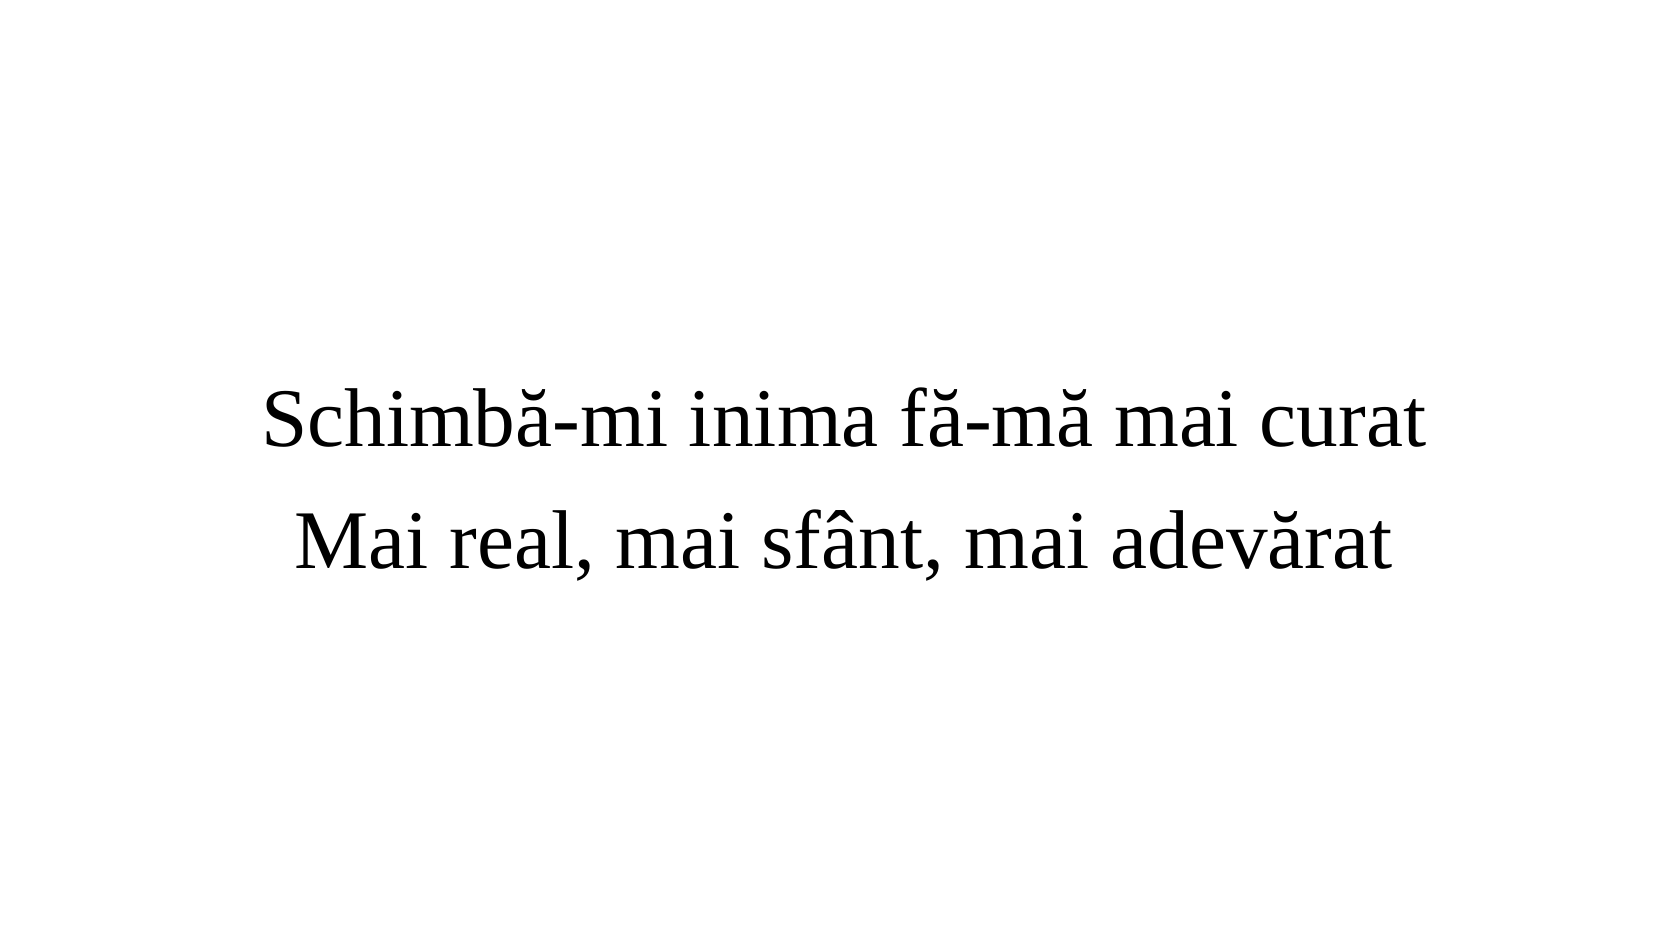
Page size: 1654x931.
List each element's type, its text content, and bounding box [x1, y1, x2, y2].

subtitle Schimbă-mi inima fă-mă mai curat Mai real, mai sfânt, mai adevărat [177, 362, 1512, 588]
